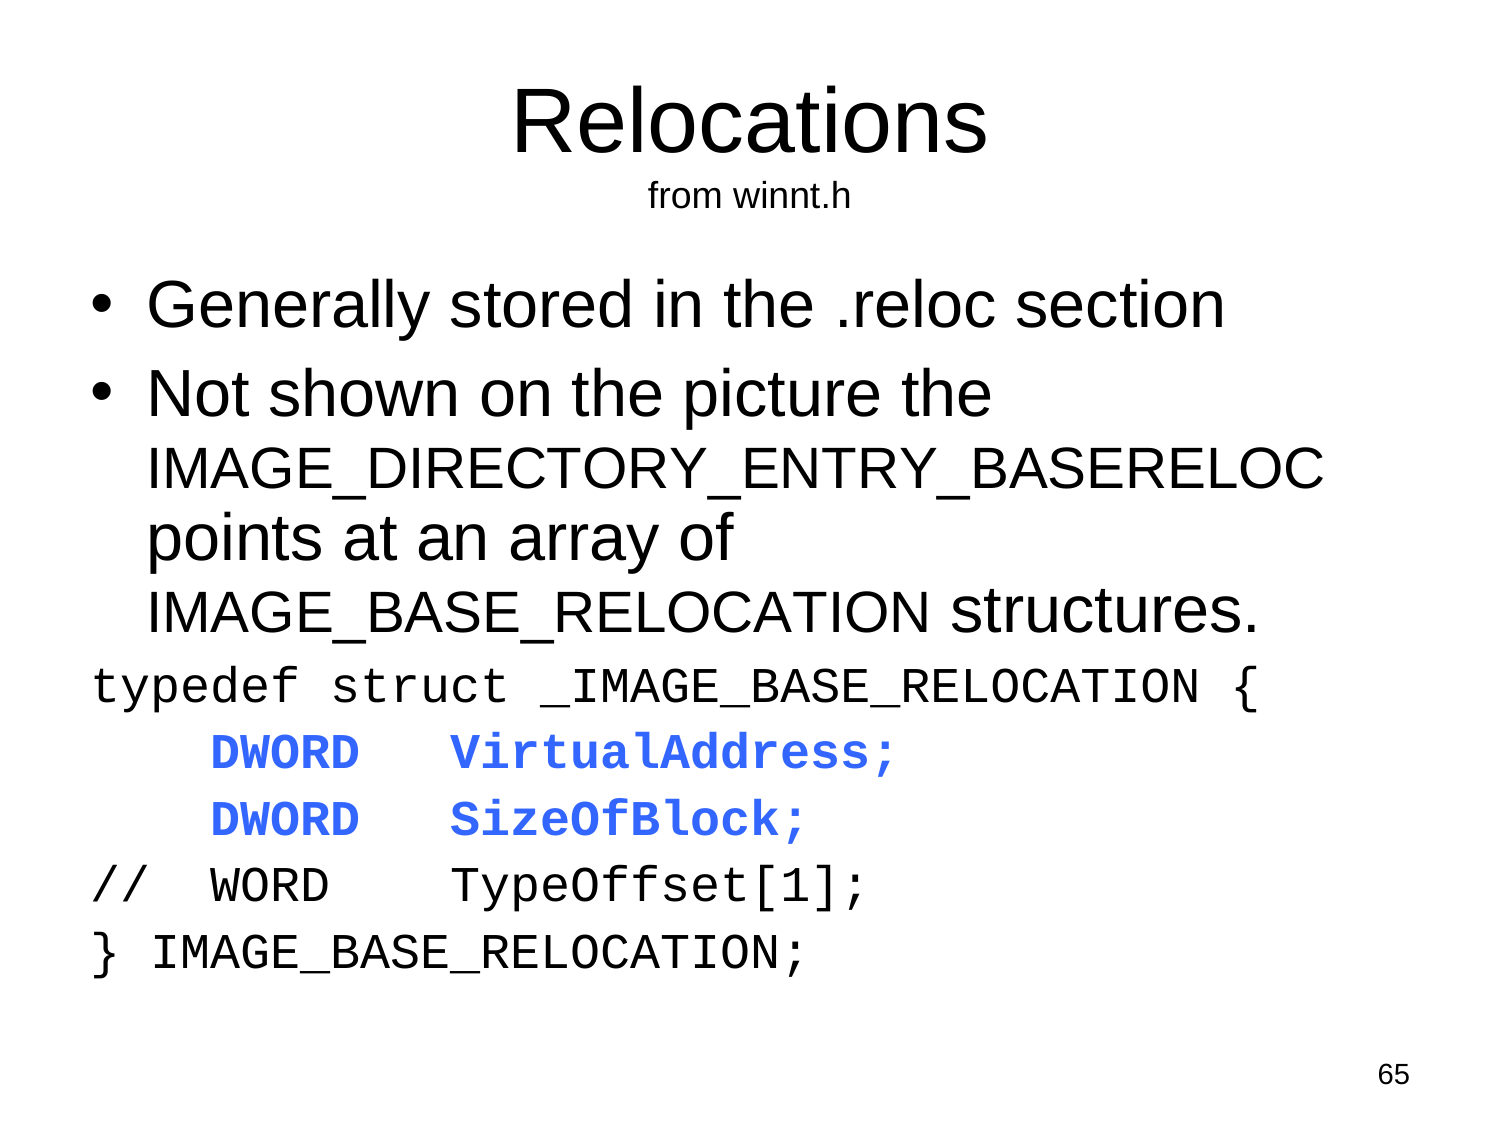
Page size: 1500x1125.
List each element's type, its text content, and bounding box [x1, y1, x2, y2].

text_box <number> [1074, 1042, 1426, 1103]
title Relocations from winnt.h [75, 45, 1426, 233]
list Generally stored in the .reloc section Not shown on the picture the IMAGE_DIRECTORY_ENTRY_BASERELOC points at an array of IMAGE_BASE_RELOCATION structures. typedef struct _IMAGE_BASE_RELOCATION { DWORD VirtualAddress; DWORD SizeOfBlock; // WORD TypeOffset[1]; } IMAGE_BASE_RELOCATION; [75, 262, 1426, 1006]
